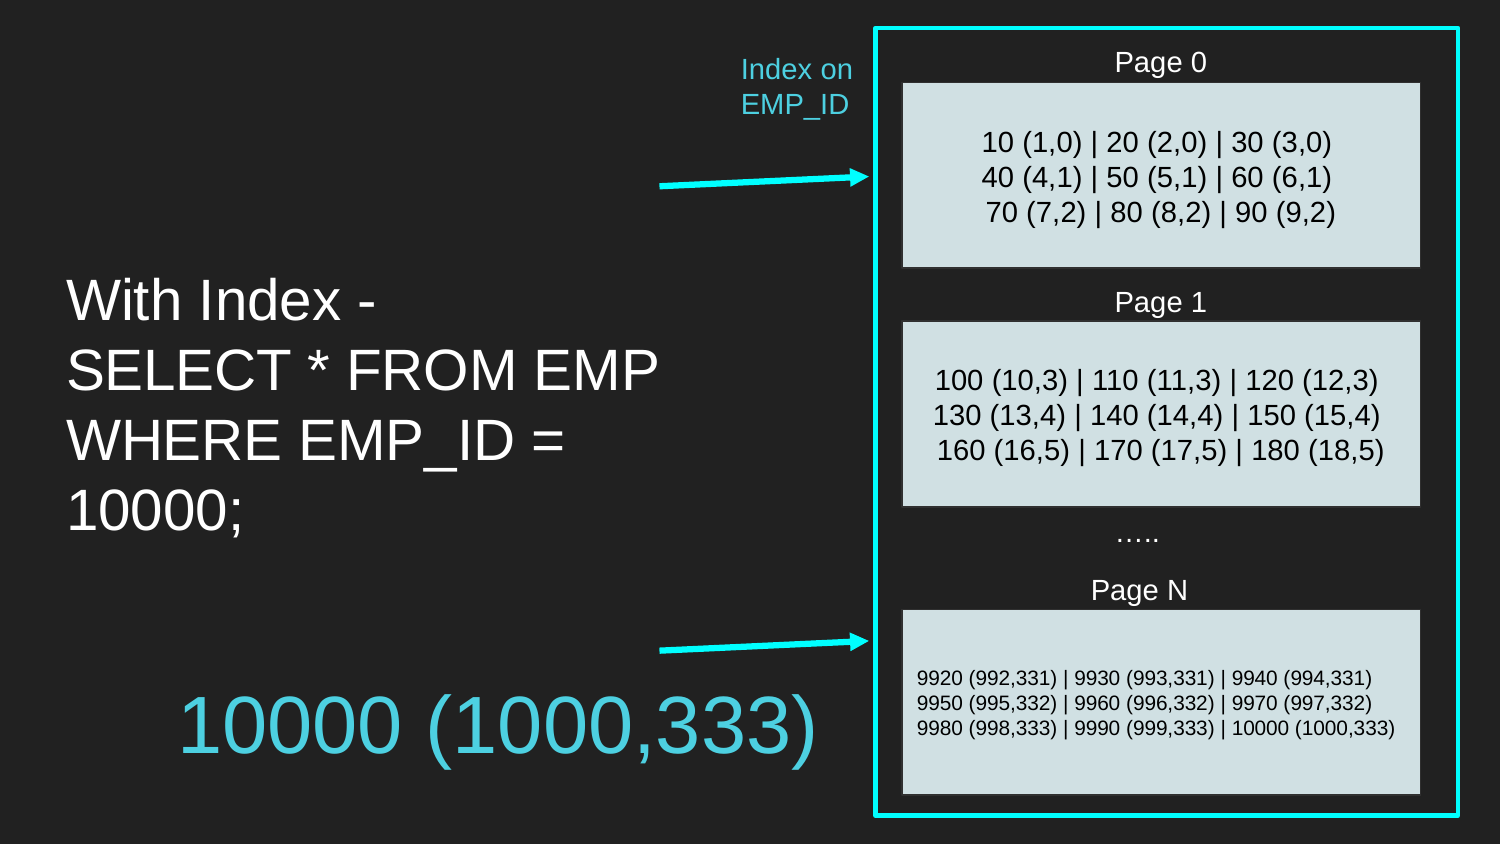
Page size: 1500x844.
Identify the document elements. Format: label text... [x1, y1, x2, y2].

text_box ….. [1099, 507, 1234, 564]
text_box Page 1 [1099, 268, 1234, 321]
text_box 9920 (992,331) | 9930 (993,331) | 9940 (994,331) 9950 (995,332) | 9960 (996,332) | 9970 (997,332) 9980 (998,333) | 9990 (999,333) | 10000 (1000,333) [901, 609, 1421, 796]
title 10000 (1000,333) [162, 657, 861, 793]
text_box Page 0 [1099, 27, 1234, 94]
text_box Page N [1075, 556, 1211, 609]
title With Index - SELECT * FROM EMP WHERE EMP_ID = 10000; [51, 247, 750, 597]
text_box 10 (1,0) | 20 (2,0) | 30 (3,0) 40 (4,1) | 50 (5,1) | 60 (6,1) 70 (7,2) | 80 (8,2) | 90 (9,2) [901, 82, 1421, 269]
text_box 100 (10,3) | 110 (11,3) | 120 (12,3) 130 (13,4) | 140 (14,4) | 150 (15,4) 160 (16,5) | 170 (17,5) | 180 (18,5) [901, 321, 1421, 507]
text_box Index on EMP_ID [725, 35, 923, 136]
